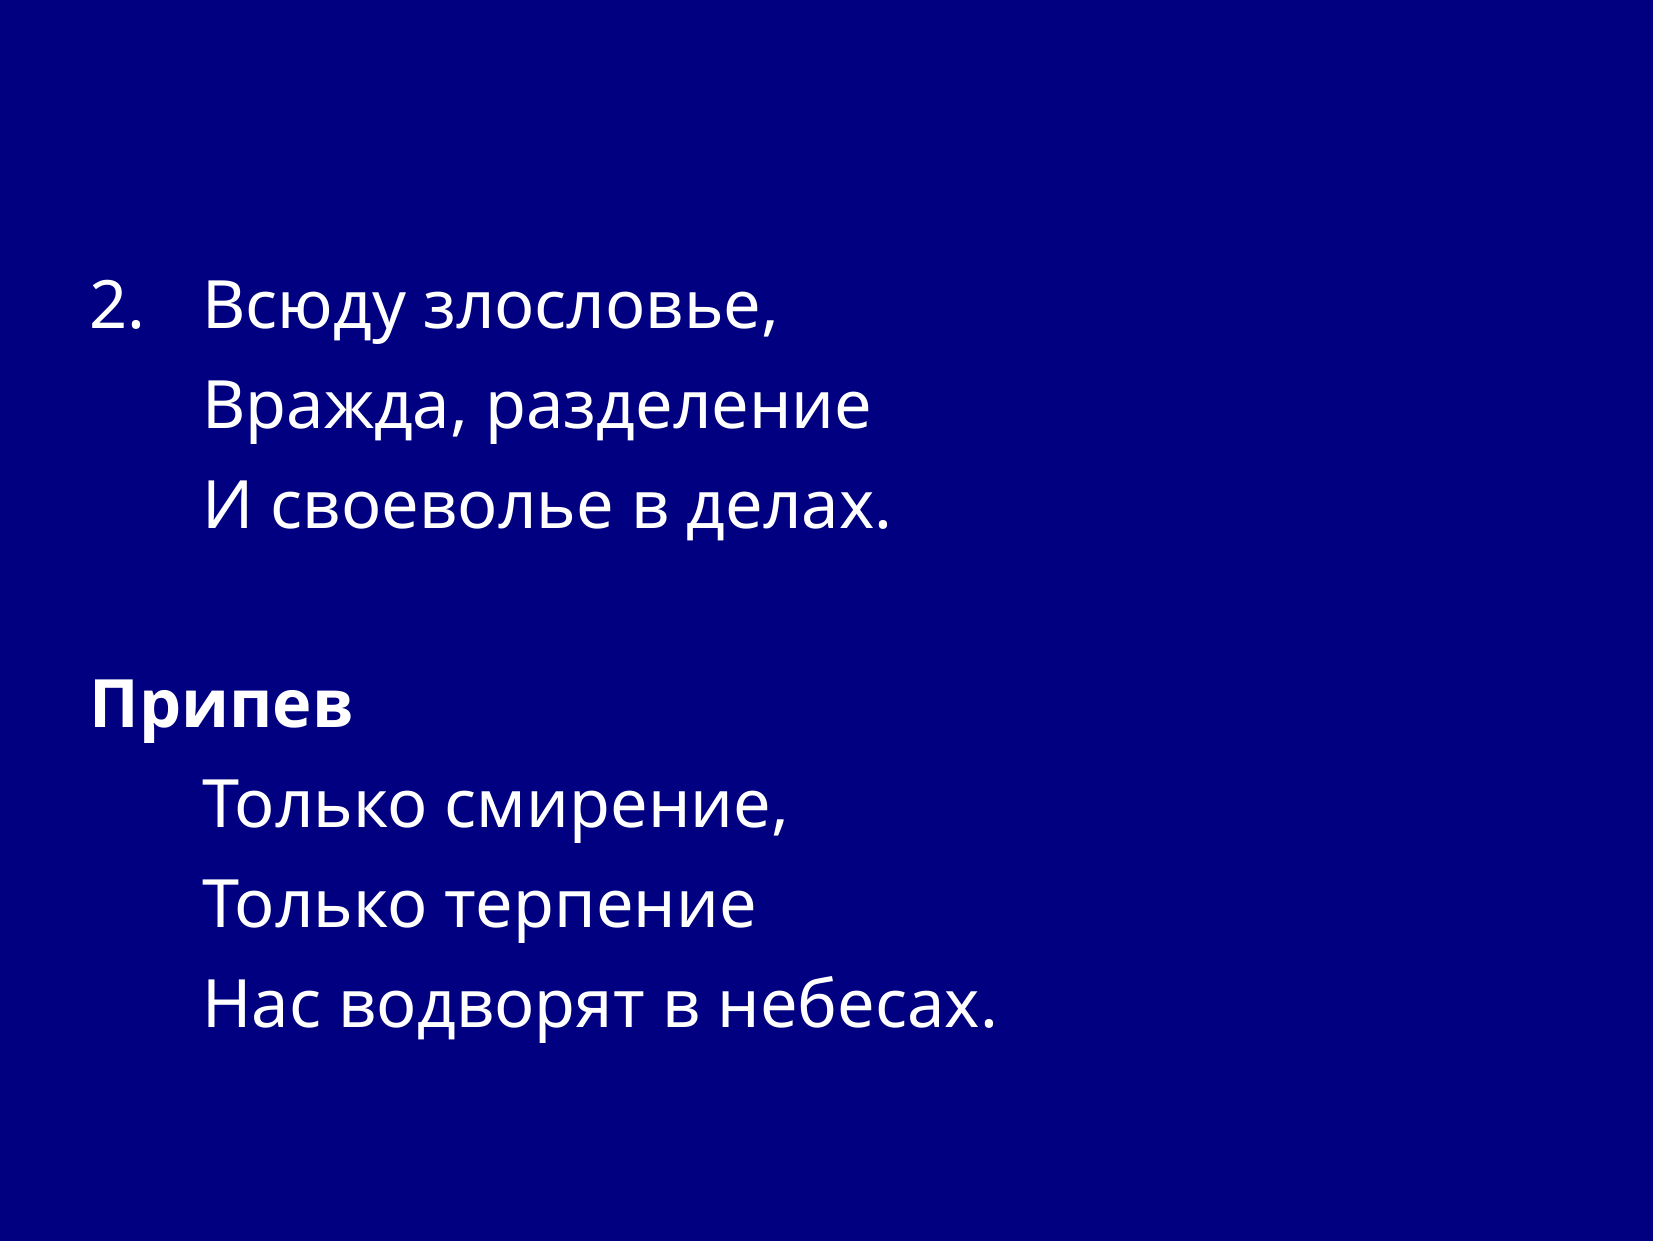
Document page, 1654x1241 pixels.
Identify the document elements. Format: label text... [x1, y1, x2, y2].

text_box 2. Всюду злословье, Вражда, разделение И своеволье в делах. Припев Только смирение, Только терпение Нас водворят в небесах. [75, 150, 1576, 1163]
